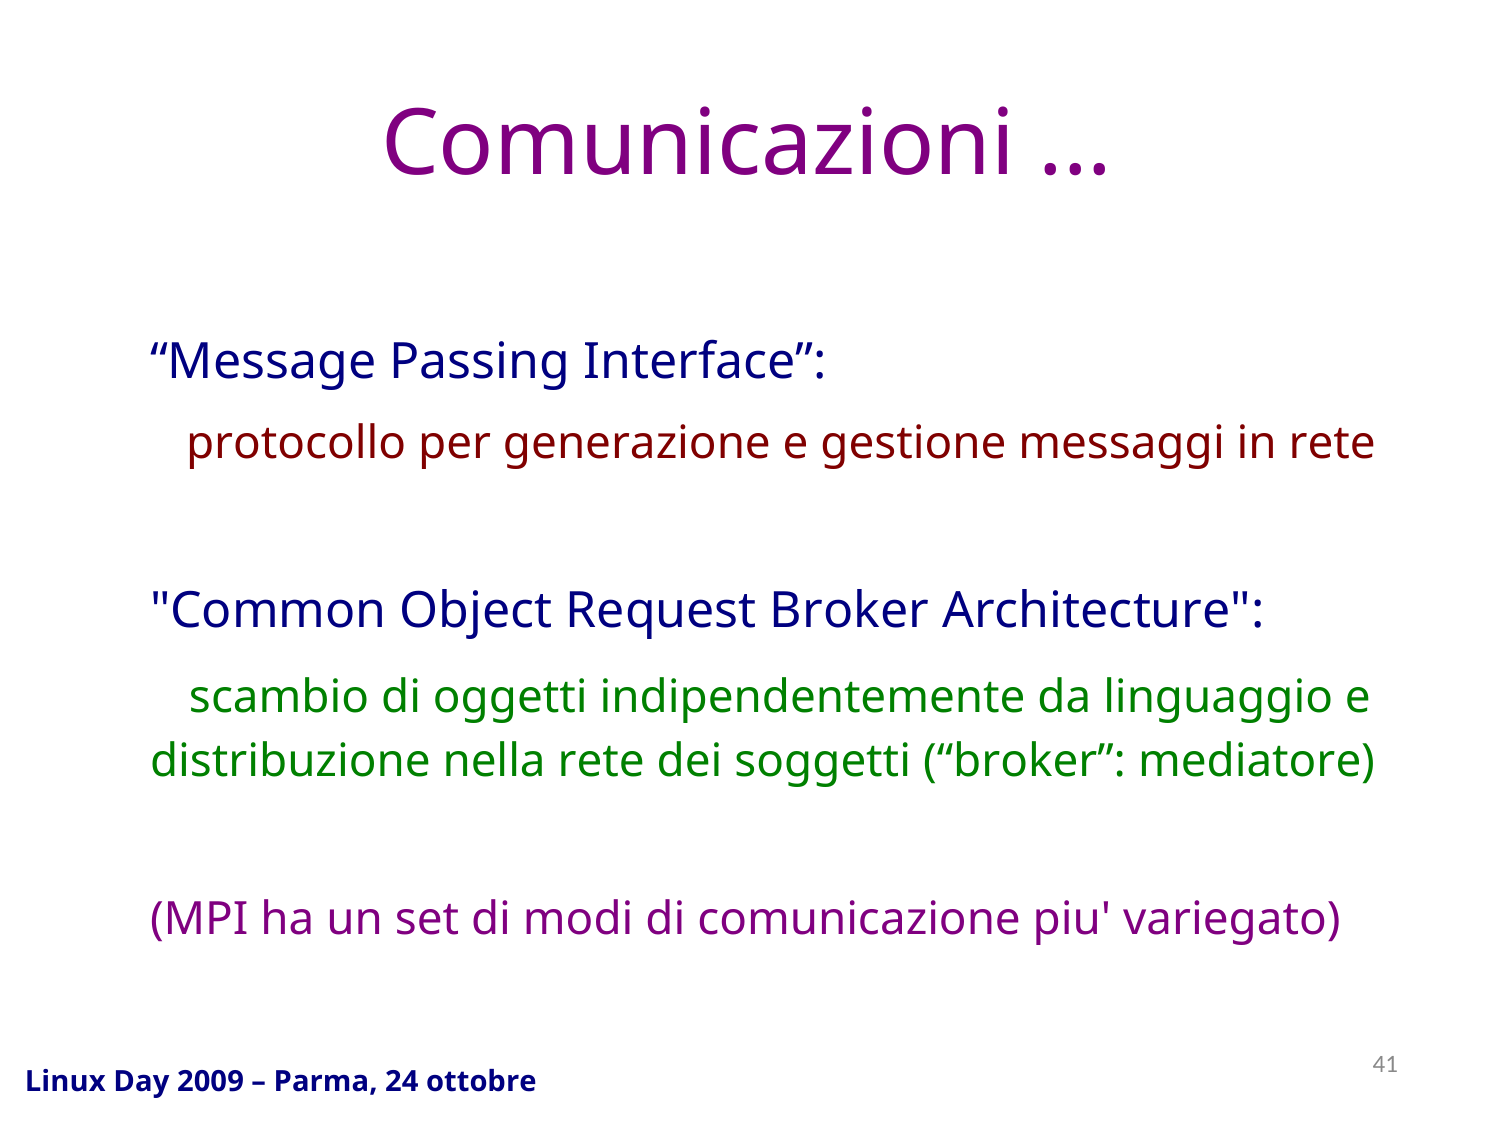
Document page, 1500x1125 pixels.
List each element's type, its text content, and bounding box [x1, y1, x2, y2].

title Comunicazioni ... [75, 21, 1420, 257]
text_box “Message Passing Interface”: protocollo per generazione e gestione messaggi in rete "Common Object Request Broker Architecture": scambio di oggetti indipendentemente da linguaggio e distribuzione nella rete dei soggetti (“broker”: mediatore)‏ (MPI ha un set di modi di comunicazione piu' variegato)‏ [75, 275, 1388, 998]
